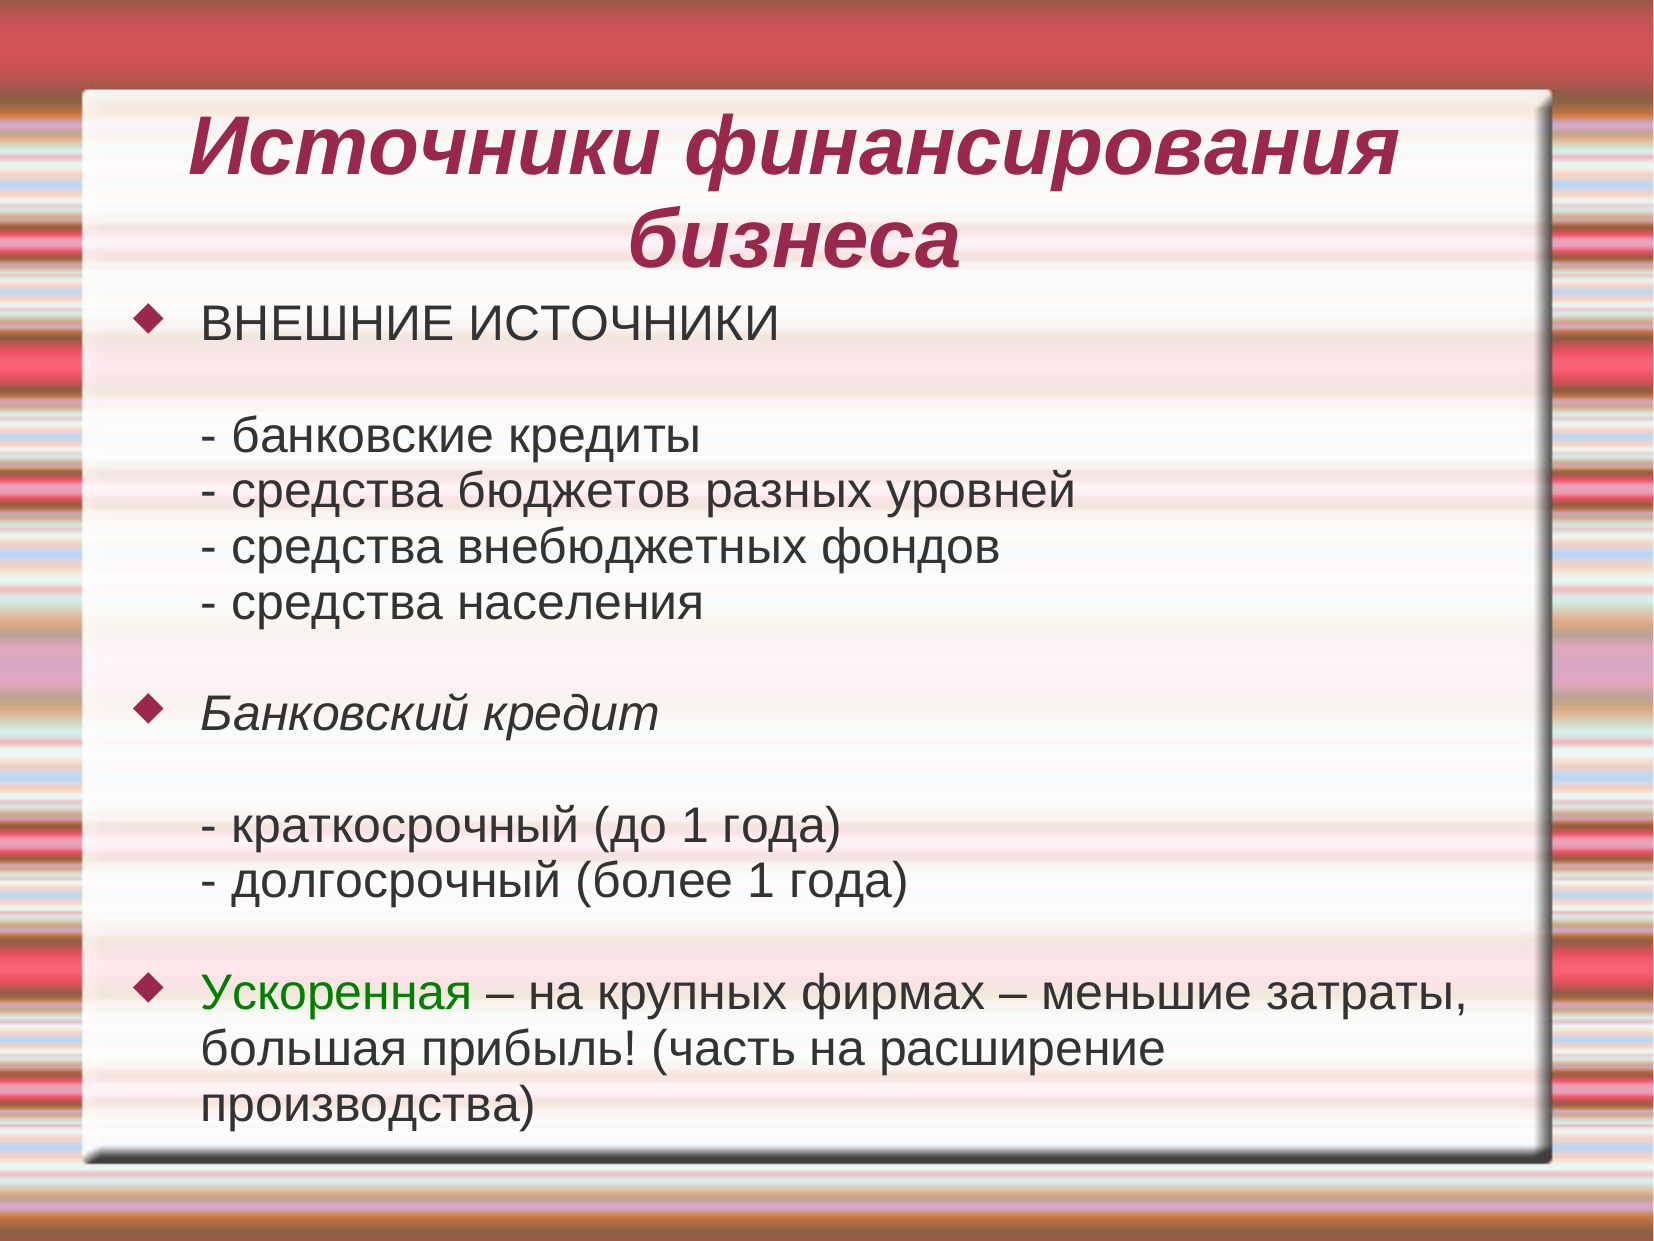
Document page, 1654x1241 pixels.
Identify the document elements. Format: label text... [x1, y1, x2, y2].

list ВНЕШНИЕ ИСТОЧНИКИ - банковские кредиты - средства бюджетов разных уровней - средства внебюджетных фондов - средства населения Банковский кредит - краткосрочный (до 1 года) - долгосрочный (более 1 года) Ускоренная – на крупных фирмах – меньшие затраты, большая прибыль! (часть на расширение производства) [118, 296, 1500, 1132]
title Источники финансирования бизнеса [88, 88, 1501, 296]
picture [0, 0, 1654, 1241]
